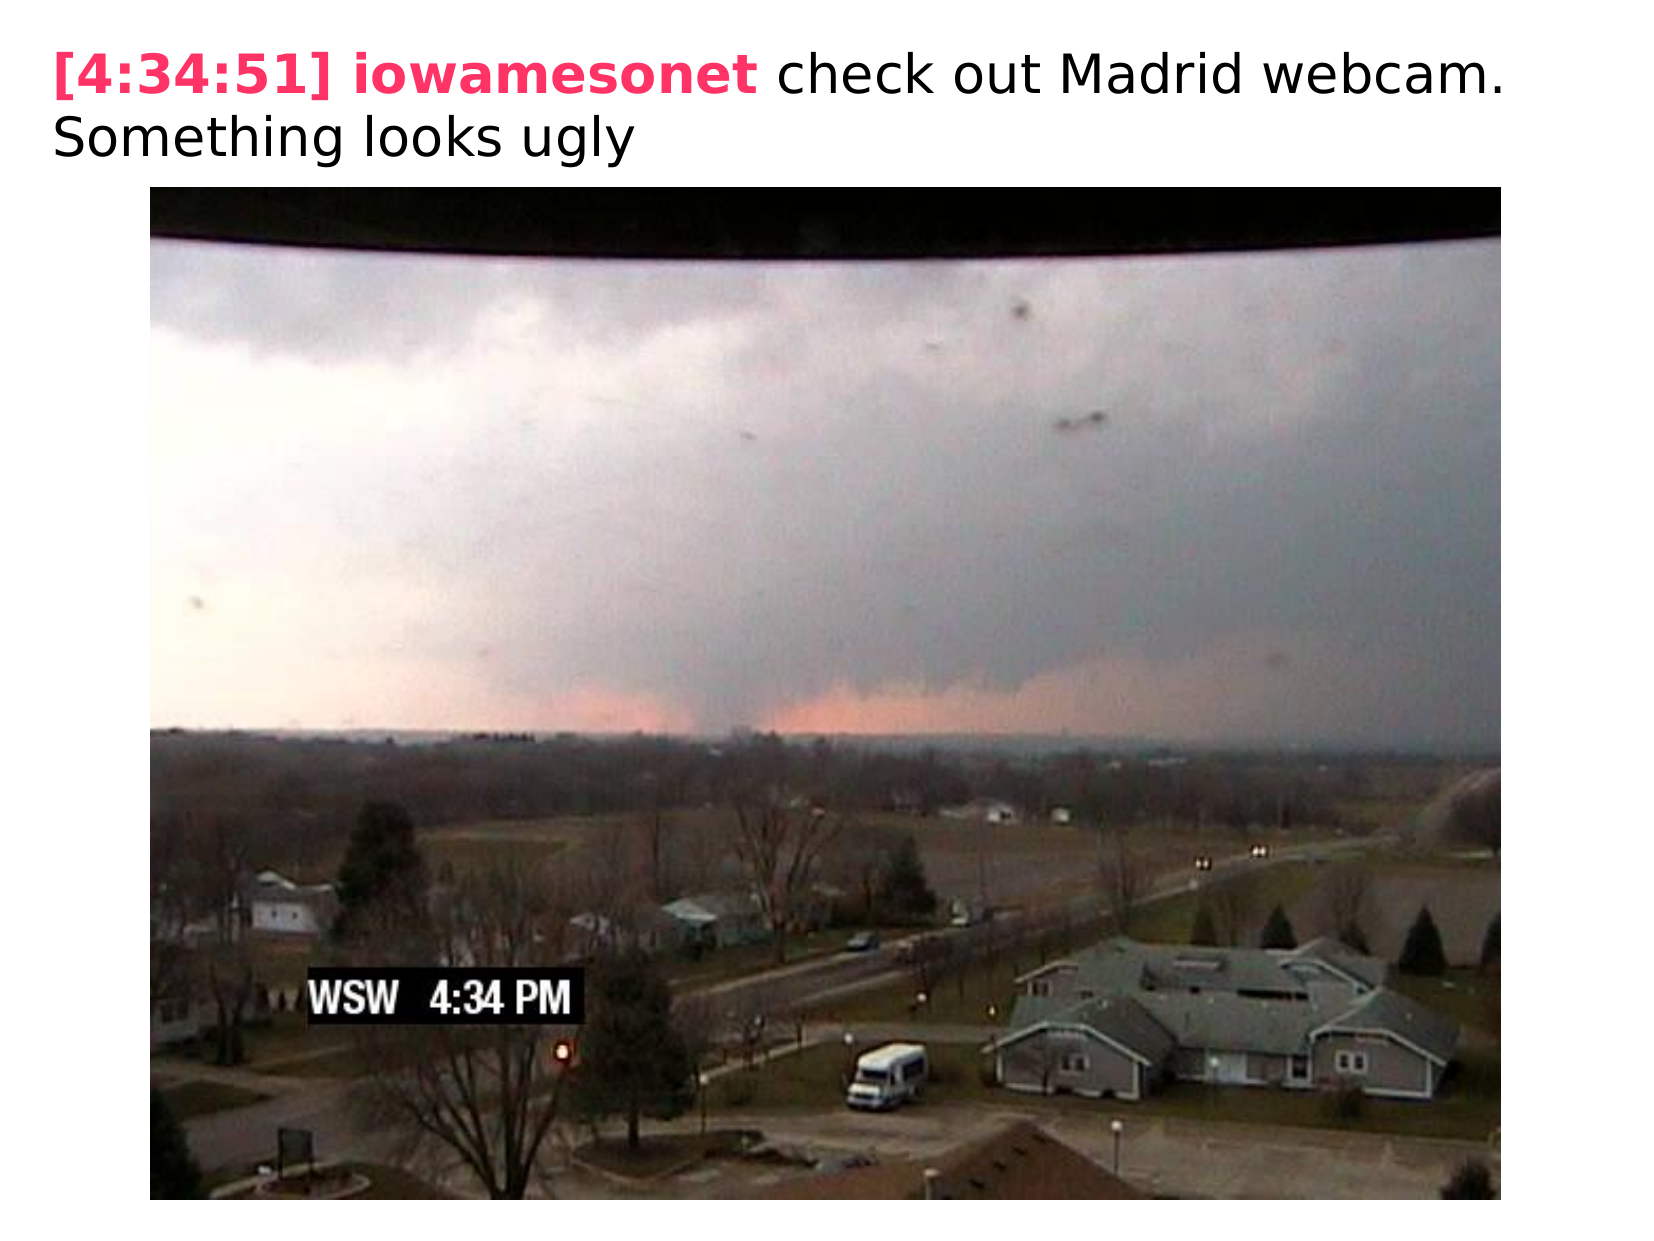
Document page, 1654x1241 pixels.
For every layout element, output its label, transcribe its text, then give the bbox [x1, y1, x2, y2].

picture [150, 187, 1501, 1201]
text_box [4:34:51] iowamesonet check out Madrid webcam. Something looks ugly [37, 35, 1613, 177]
